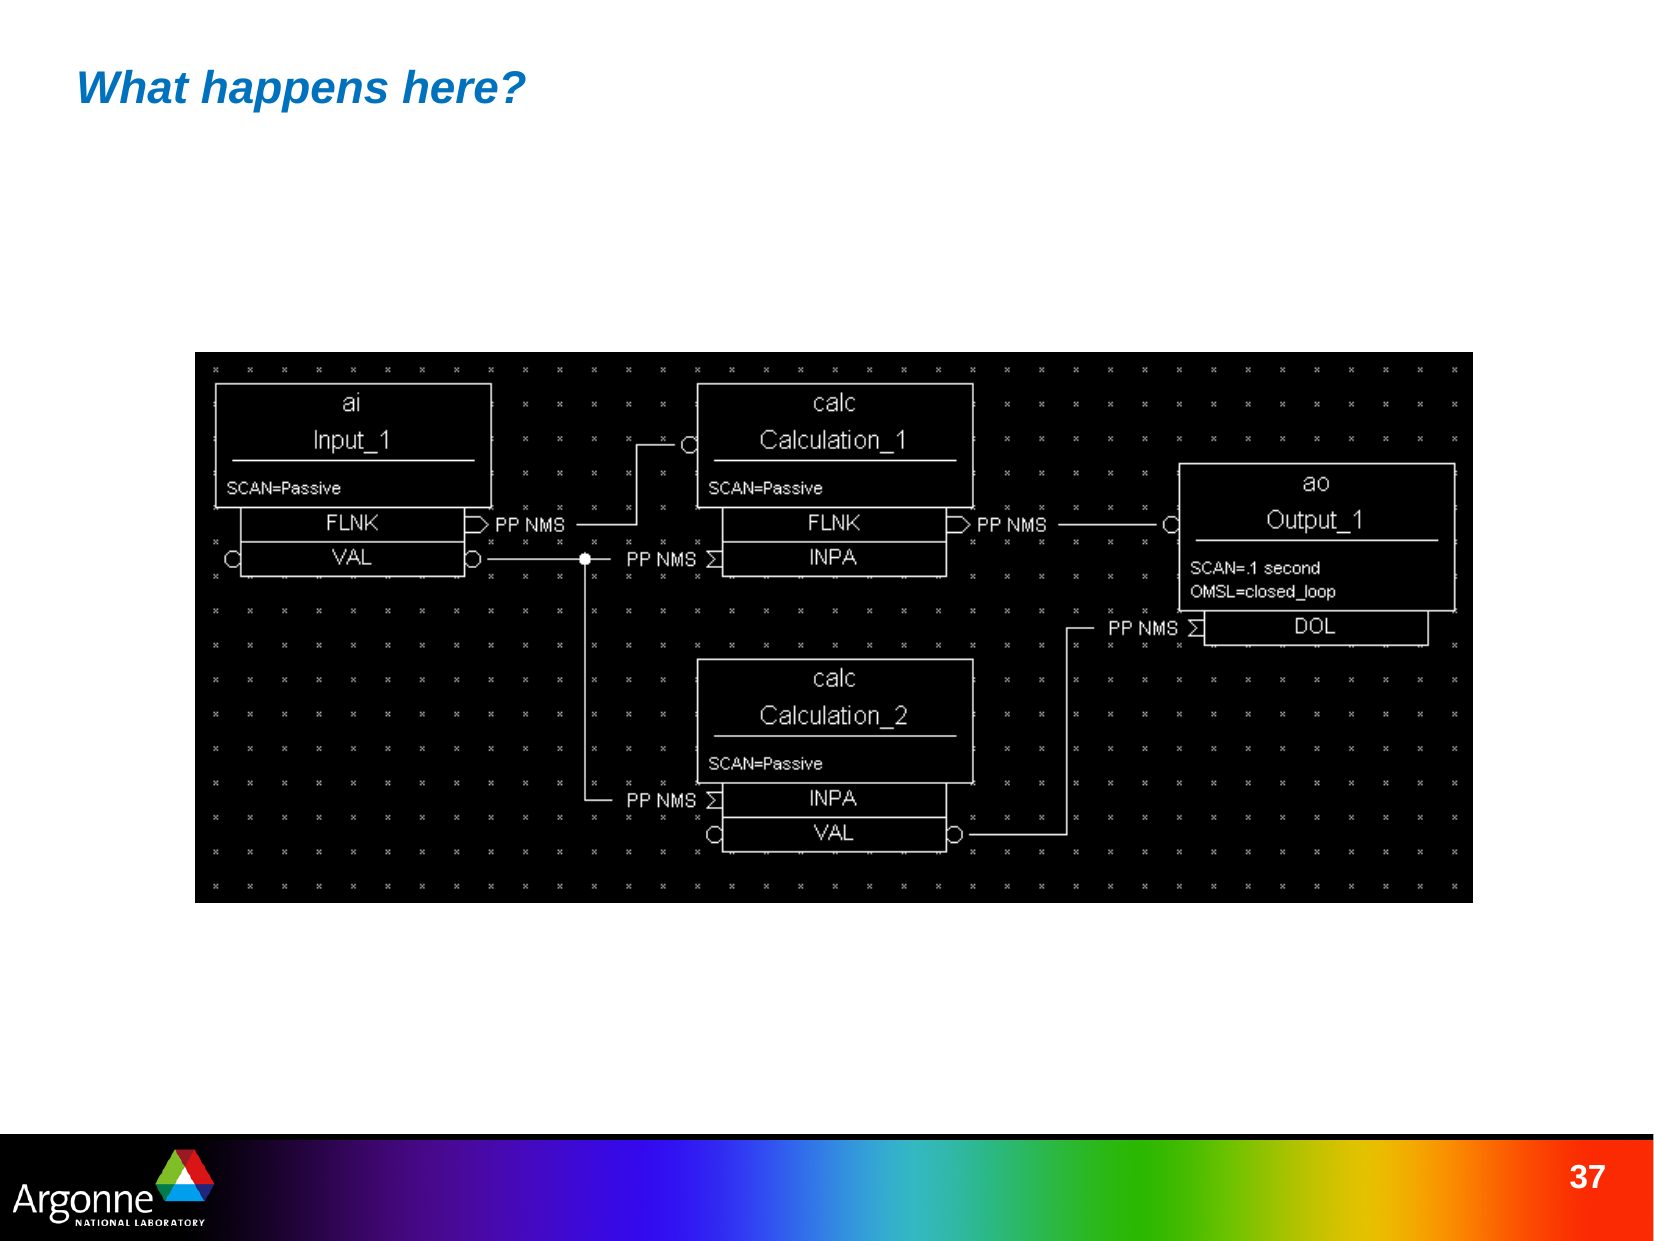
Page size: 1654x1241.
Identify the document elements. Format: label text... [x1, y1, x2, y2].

picture [195, 352, 1473, 903]
picture [0, 1134, 1654, 1241]
title What happens here? [61, 59, 1500, 144]
